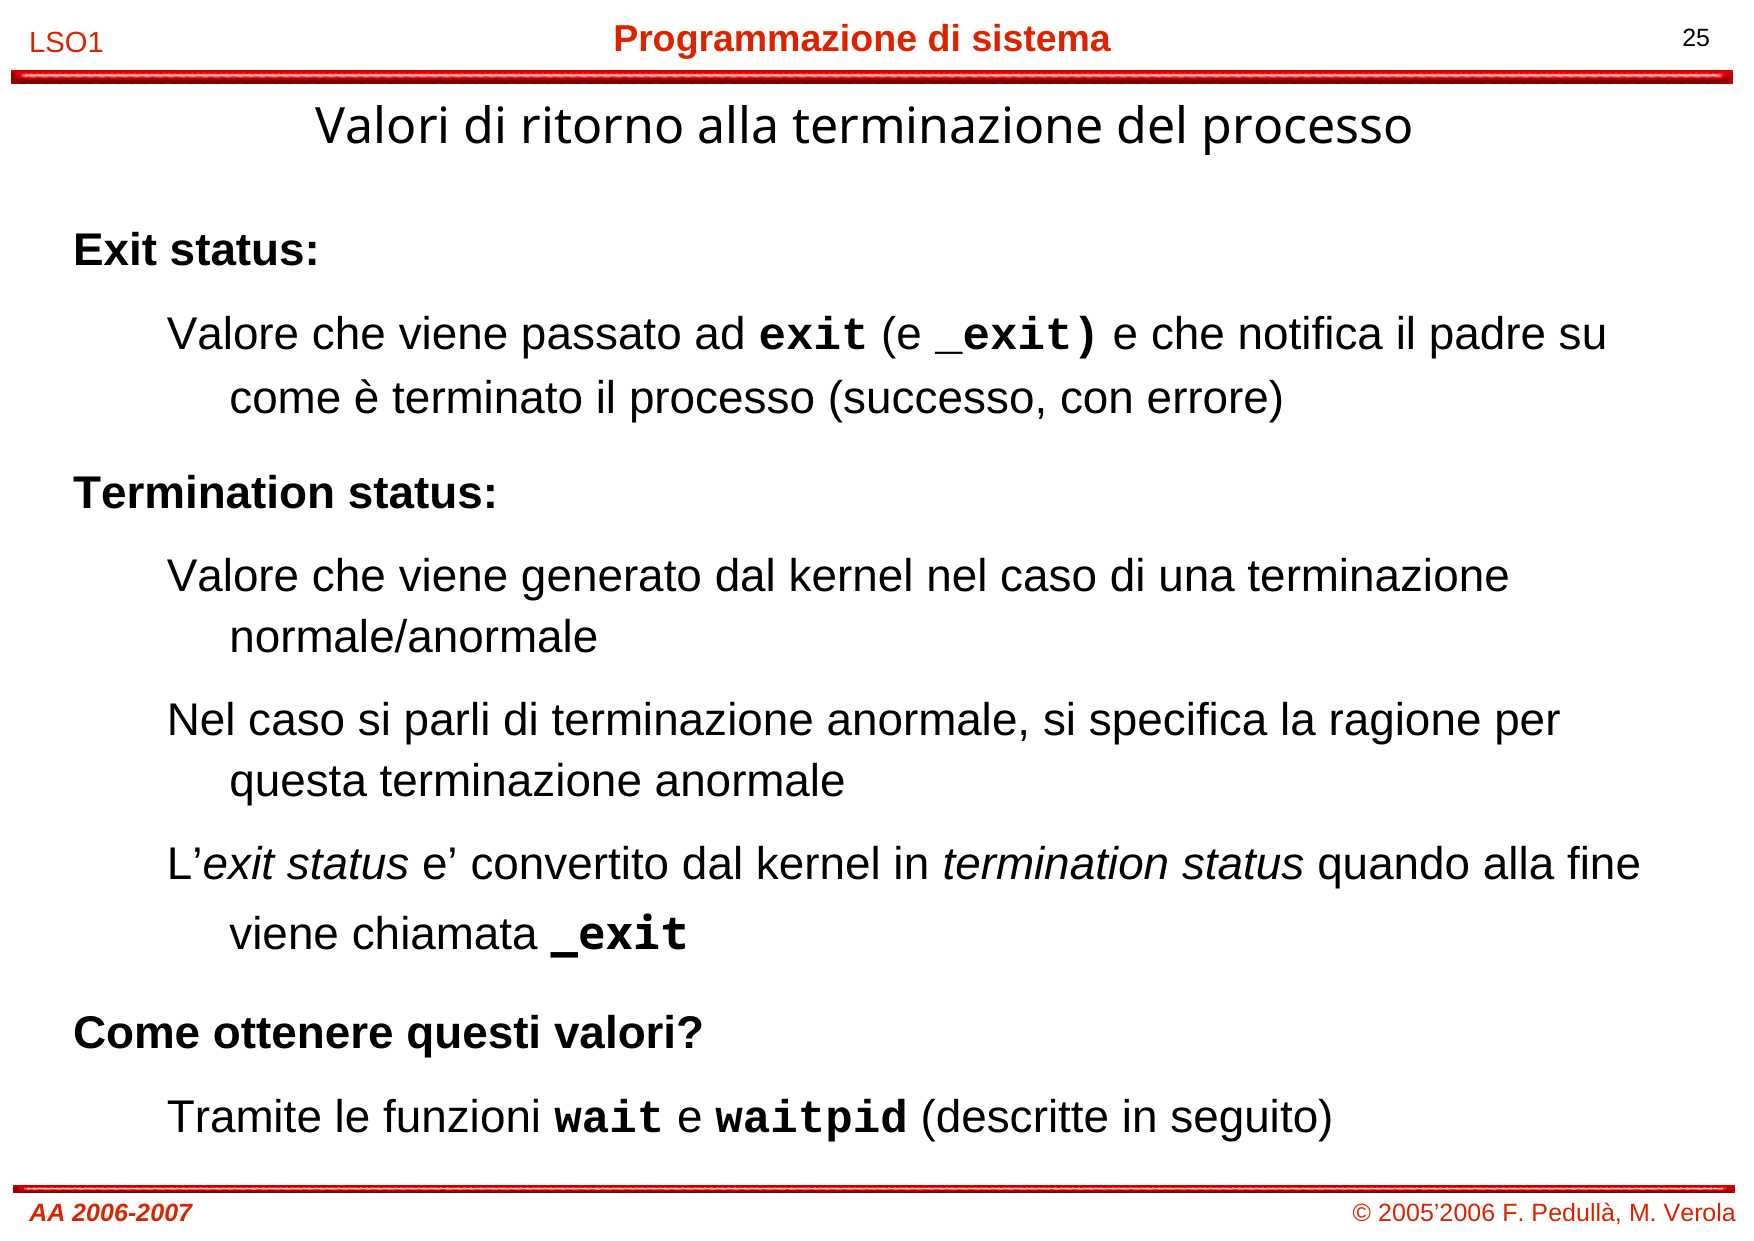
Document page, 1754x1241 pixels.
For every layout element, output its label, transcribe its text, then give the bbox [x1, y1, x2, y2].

picture [13, 1185, 1735, 1193]
list Exit status: Valore che viene passato ad exit (e _exit) e che notifica il padre su come è terminato il processo (successo, con errore) Termination status: Valore che viene generato dal kernel nel caso di una terminazione normale/anormale Nel caso si parli di terminazione anormale, si specifica la ragione per questa terminazione anormale L’exit status e’ convertito dal kernel in termination status quando alla fine viene chiamata _exit Come ottenere questi valori? Tramite le funzioni wait e waitpid (descritte in seguito) [58, 212, 1696, 1145]
picture [11, 70, 1733, 84]
title Valori di ritorno alla terminazione del processo [208, 78, 1522, 174]
